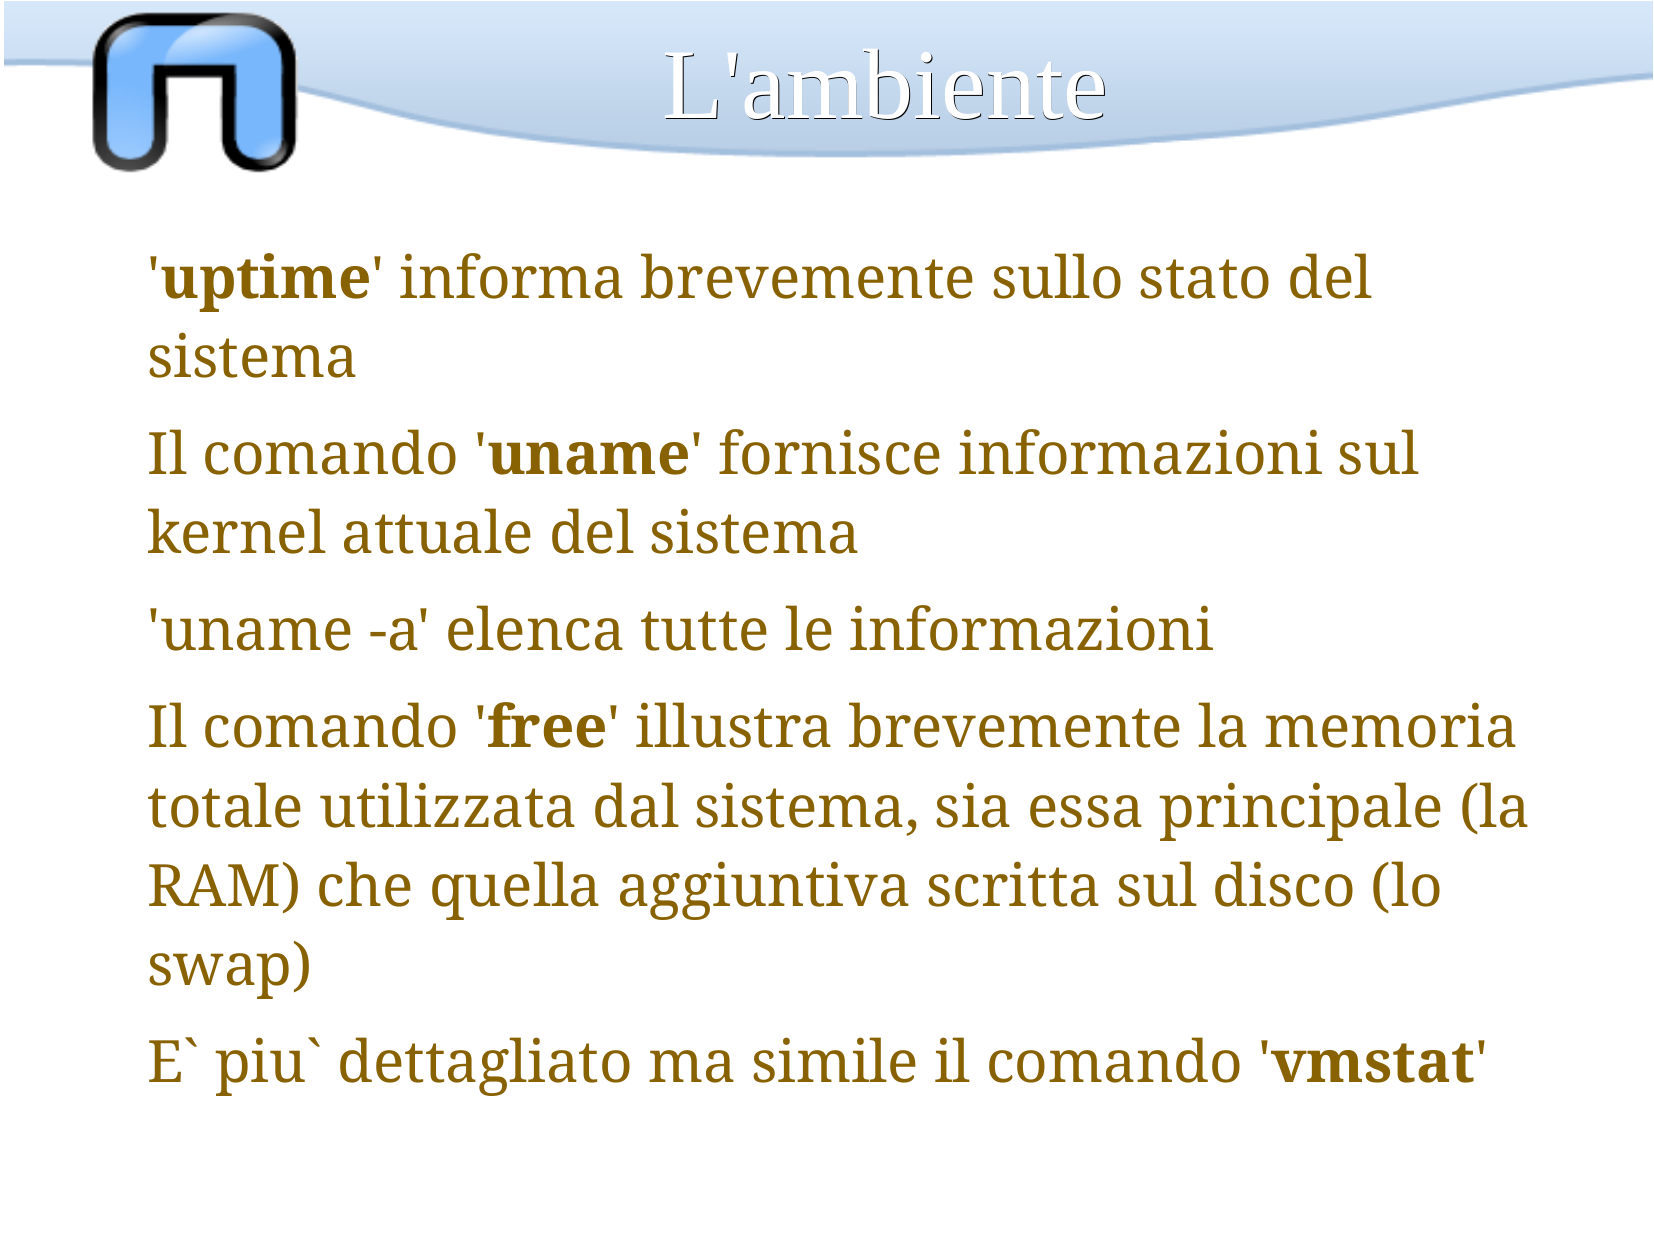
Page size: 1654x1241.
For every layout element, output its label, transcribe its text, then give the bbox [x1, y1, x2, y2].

picture [0, 0, 1654, 1241]
text_box L'ambiente [531, 29, 1241, 266]
list 'uptime' informa brevemente sullo stato del sistema Il comando 'uname' fornisce informazioni sul kernel attuale del sistema 'uname -a' elenca tutte le informazioni Il comando 'free' illustra brevemente la memoria totale utilizzata dal sistema, sia essa principale (la RAM) che quella aggiuntiva scritta sul disco (lo swap) E` piu` dettagliato ma simile il comando 'vmstat' [147, 236, 1565, 1123]
